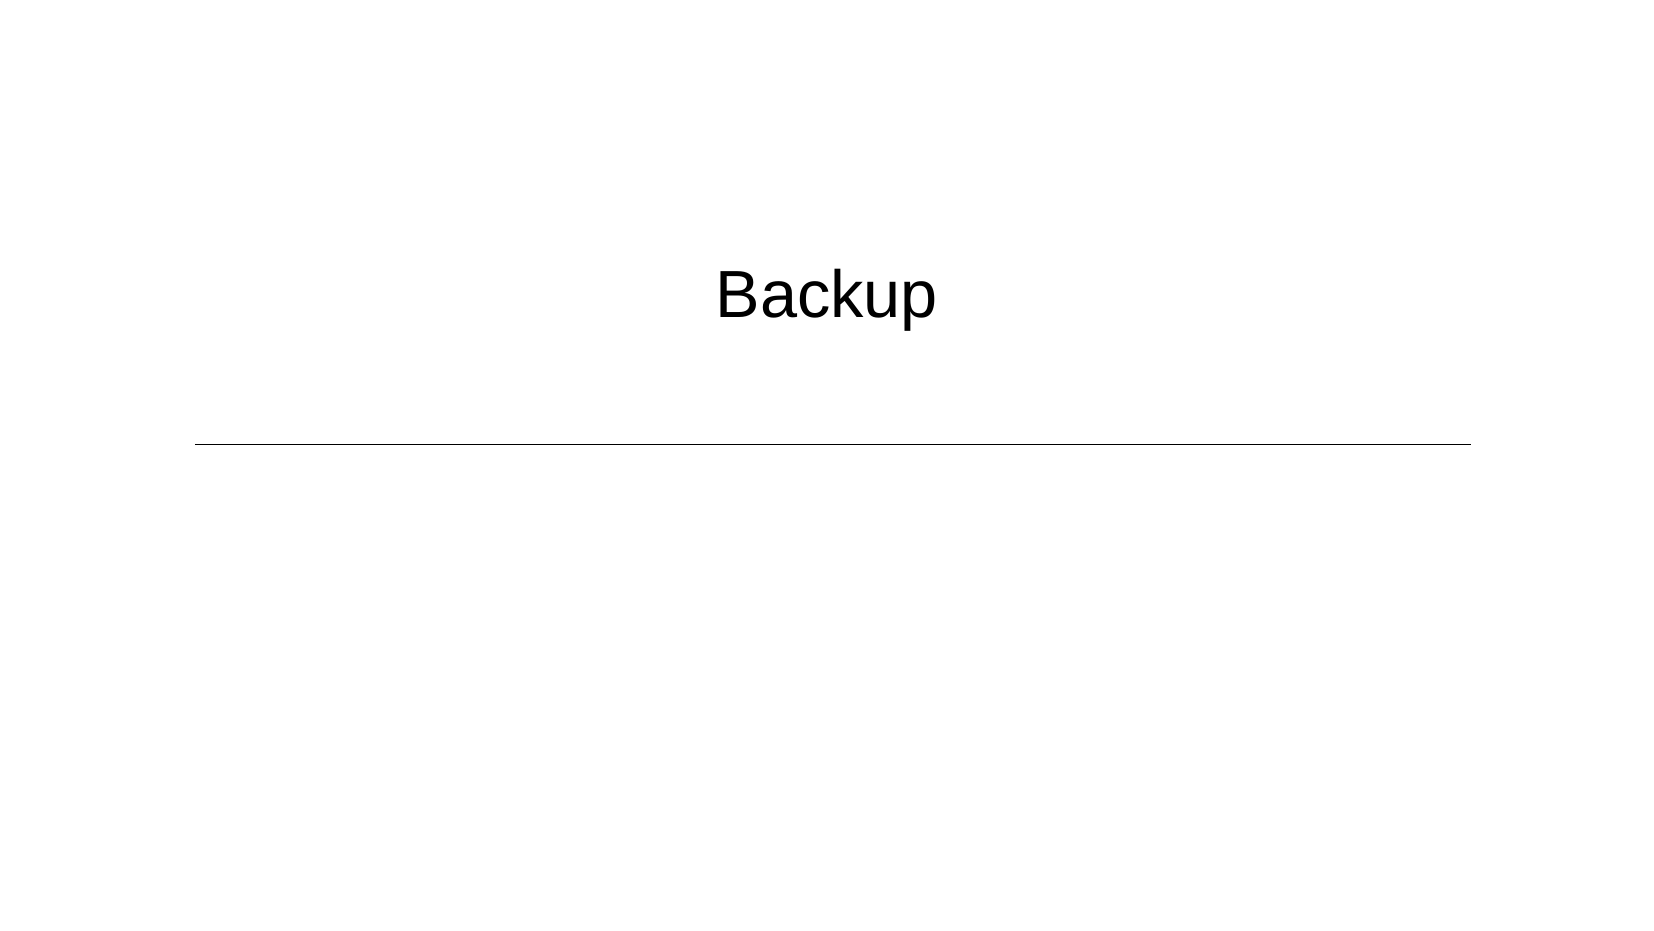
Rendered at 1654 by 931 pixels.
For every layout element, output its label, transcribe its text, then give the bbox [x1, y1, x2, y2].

title Backup [0, 145, 1654, 445]
